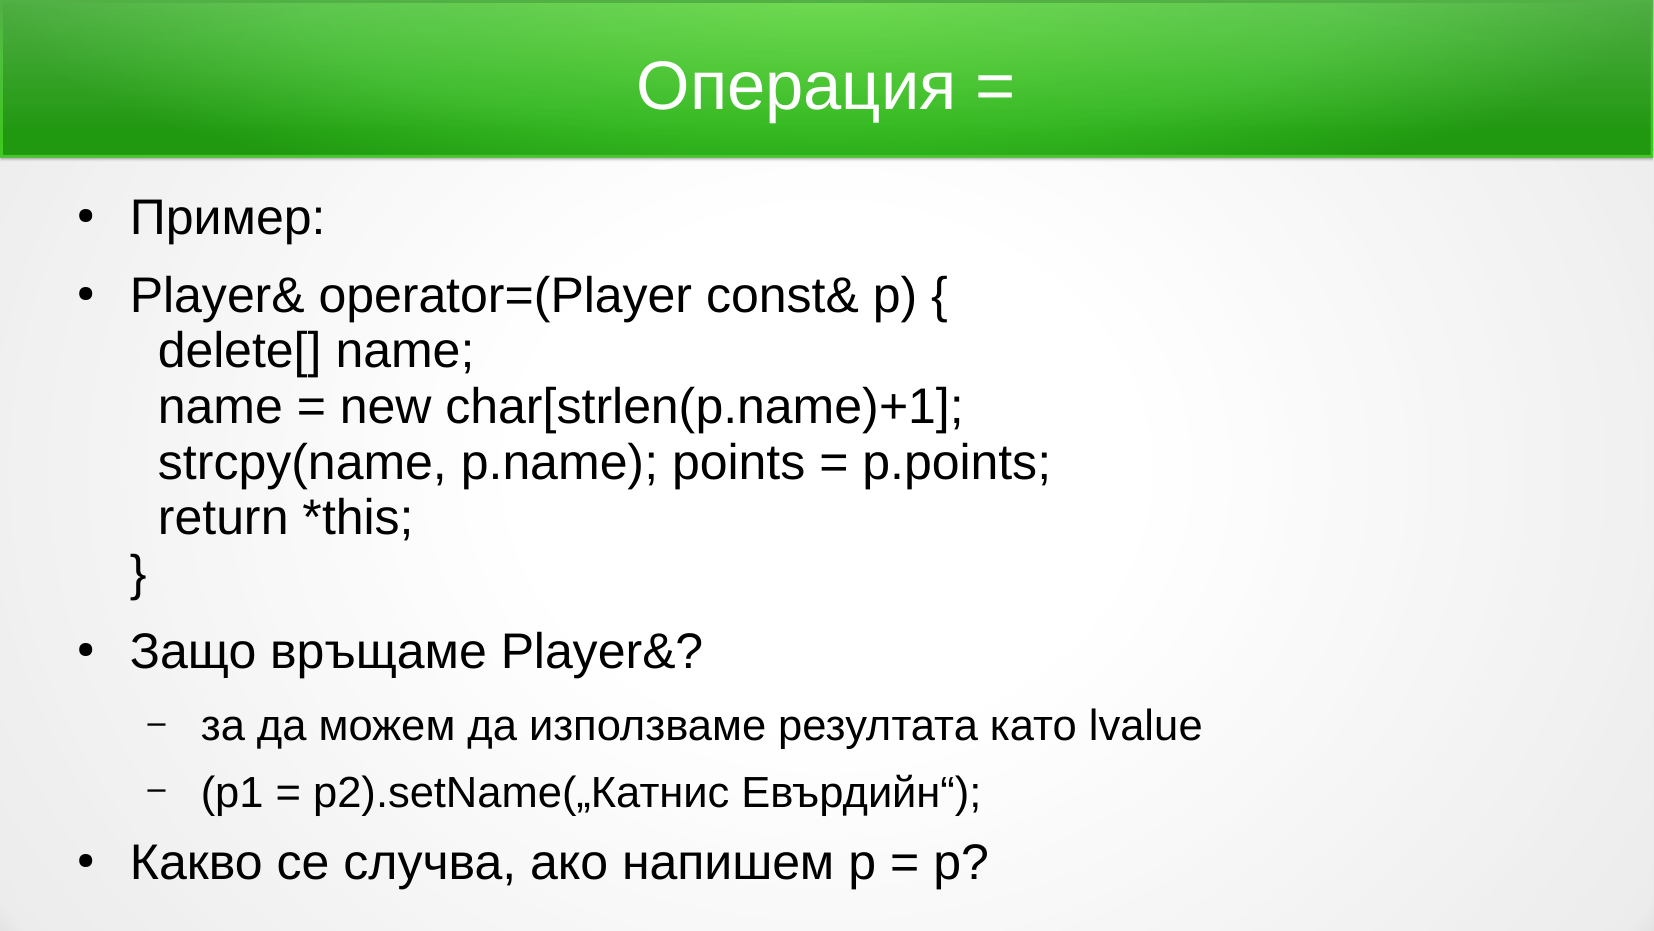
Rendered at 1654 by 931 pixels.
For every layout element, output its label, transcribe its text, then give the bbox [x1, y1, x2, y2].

list Пример: Player& operator=(Player const& p) { delete[] name; name = new char[strlen(p.name)+1]; strcpy(name, p.name); points = p.points; return *this; } Защо връщаме Player&? за да можем да използваме резултата като lvalue (p1 = p2).setName(„Катнис Евърдийн“); Какво се случва, ако напишем p = p? [59, 188, 1607, 898]
title Операция = [82, 37, 1571, 135]
